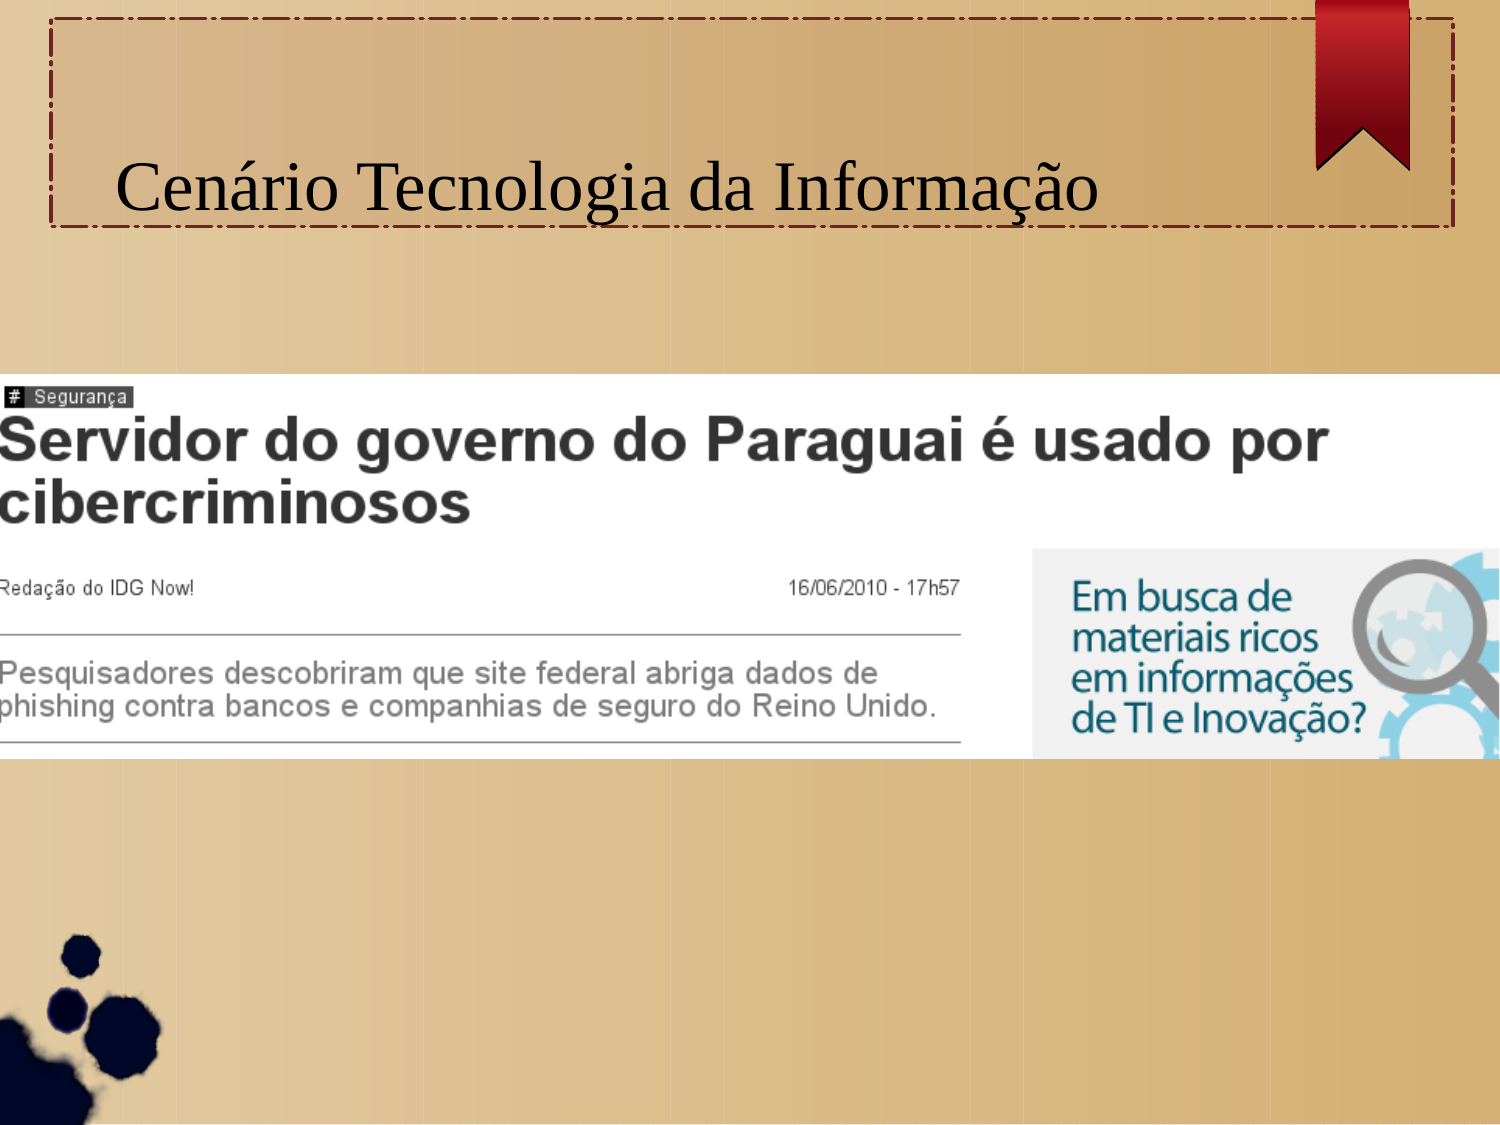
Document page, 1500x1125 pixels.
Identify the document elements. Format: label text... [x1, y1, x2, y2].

title Cenário Tecnologia da Informação [74, 20, 1313, 233]
picture [0, 374, 1500, 759]
